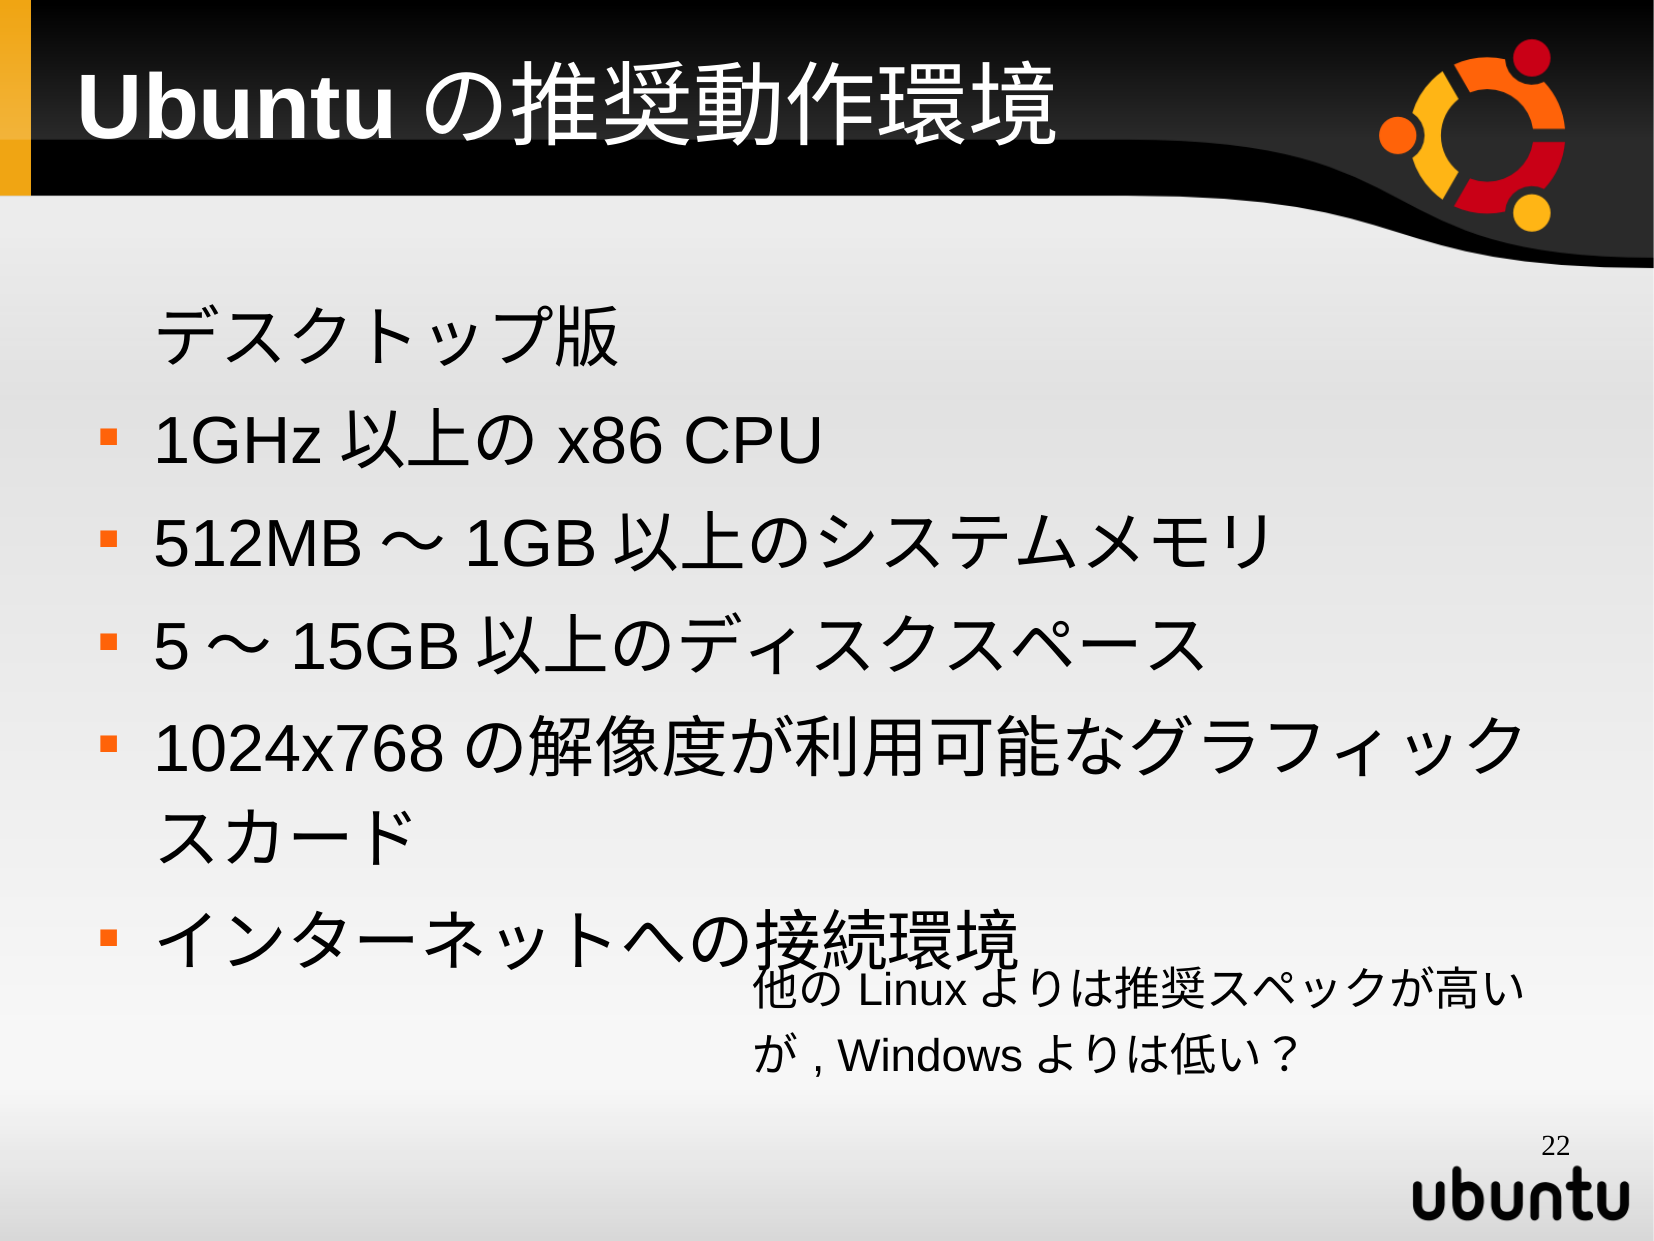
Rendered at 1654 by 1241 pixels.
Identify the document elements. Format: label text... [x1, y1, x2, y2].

list デスクトップ版 1GHz以上のx86 CPU 512MB～1GB以上のシステムメモリ 5～15GB以上のディスクスペース 1024x768の解像度が利用可能なグラフィックスカード インターネットへの接続環境 [82, 290, 1571, 886]
text_box 他のLinuxよりは推奨スペックが高いが, Windowsよりは低い？ [738, 944, 1565, 1093]
picture [0, 0, 1654, 1241]
title Ubuntuの推奨動作環境 [76, 7, 1565, 200]
